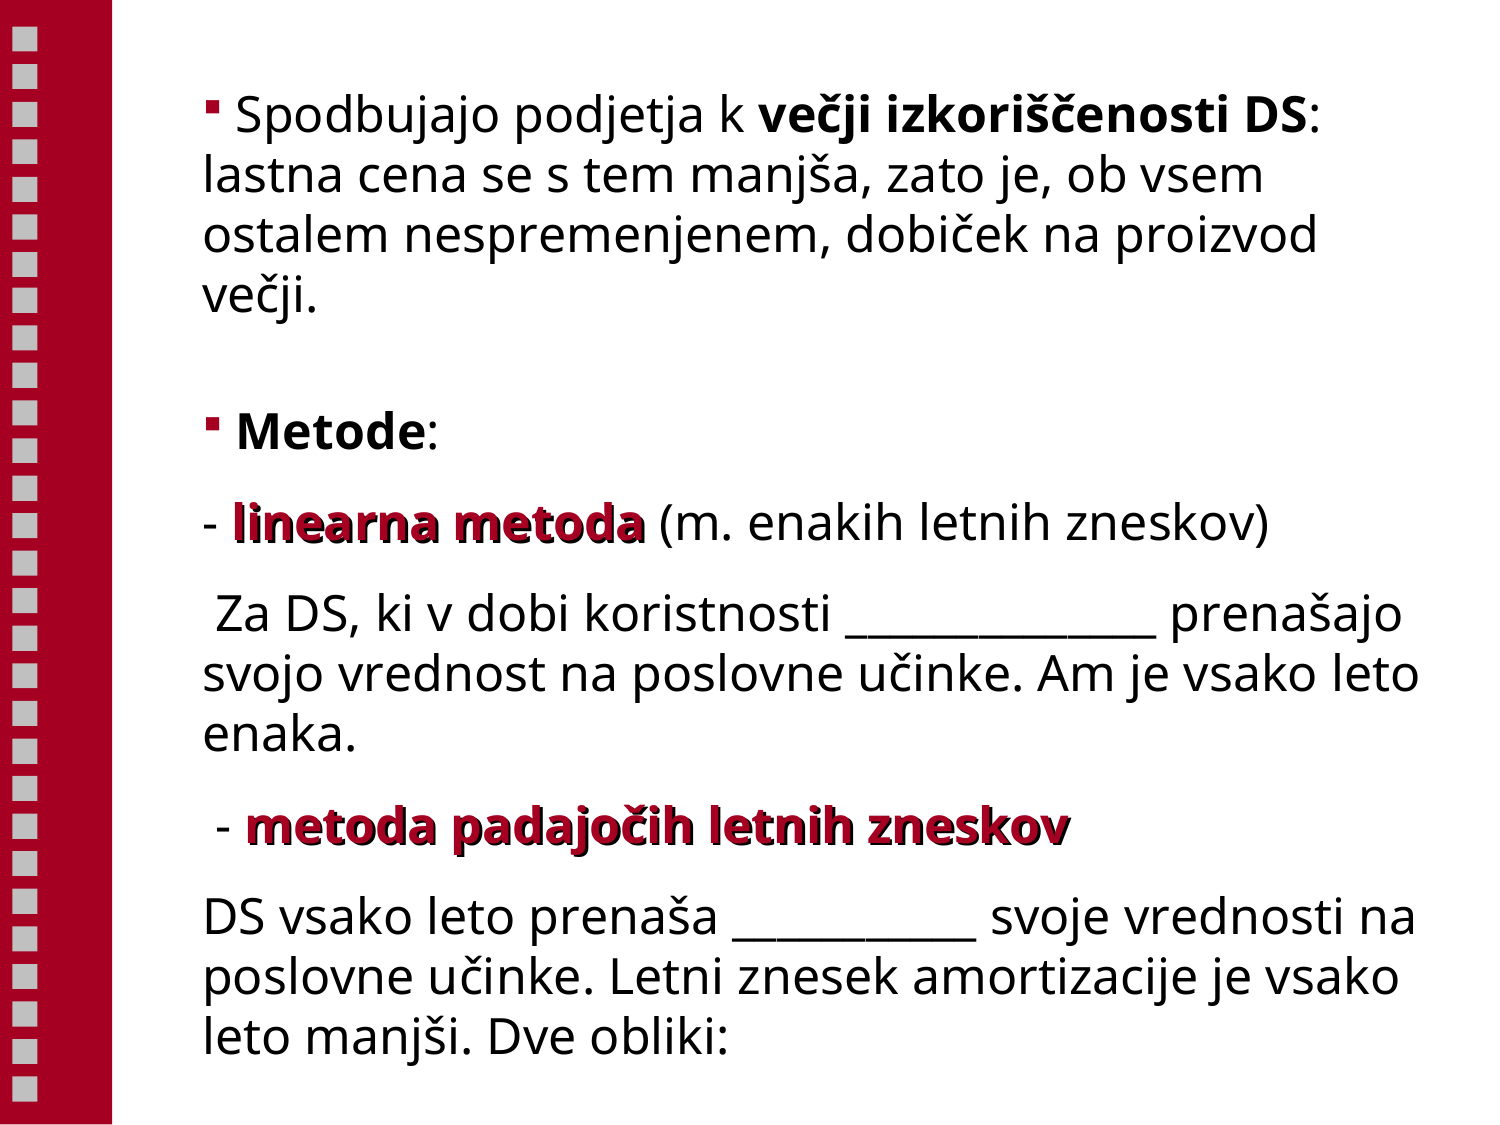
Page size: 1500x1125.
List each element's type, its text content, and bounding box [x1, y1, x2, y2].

text_box Spodbujajo podjetja k večji izkoriščenosti DS: lastna cena se s tem manjša, zato je, ob vsem ostalem nespremenjenem, dobiček na proizvod večji. Metode: - linearna metoda (m. enakih letnih zneskov) Za DS, ki v dobi koristnosti ______________ prenašajo svojo vrednost na poslovne učinke. Am je vsako leto enaka. - metoda padajočih letnih zneskov DS vsako leto prenaša ___________ svoje vrednosti na poslovne učinke. Letni znesek amortizacije je vsako leto manjši. Dve obliki: [187, 74, 1463, 1073]
